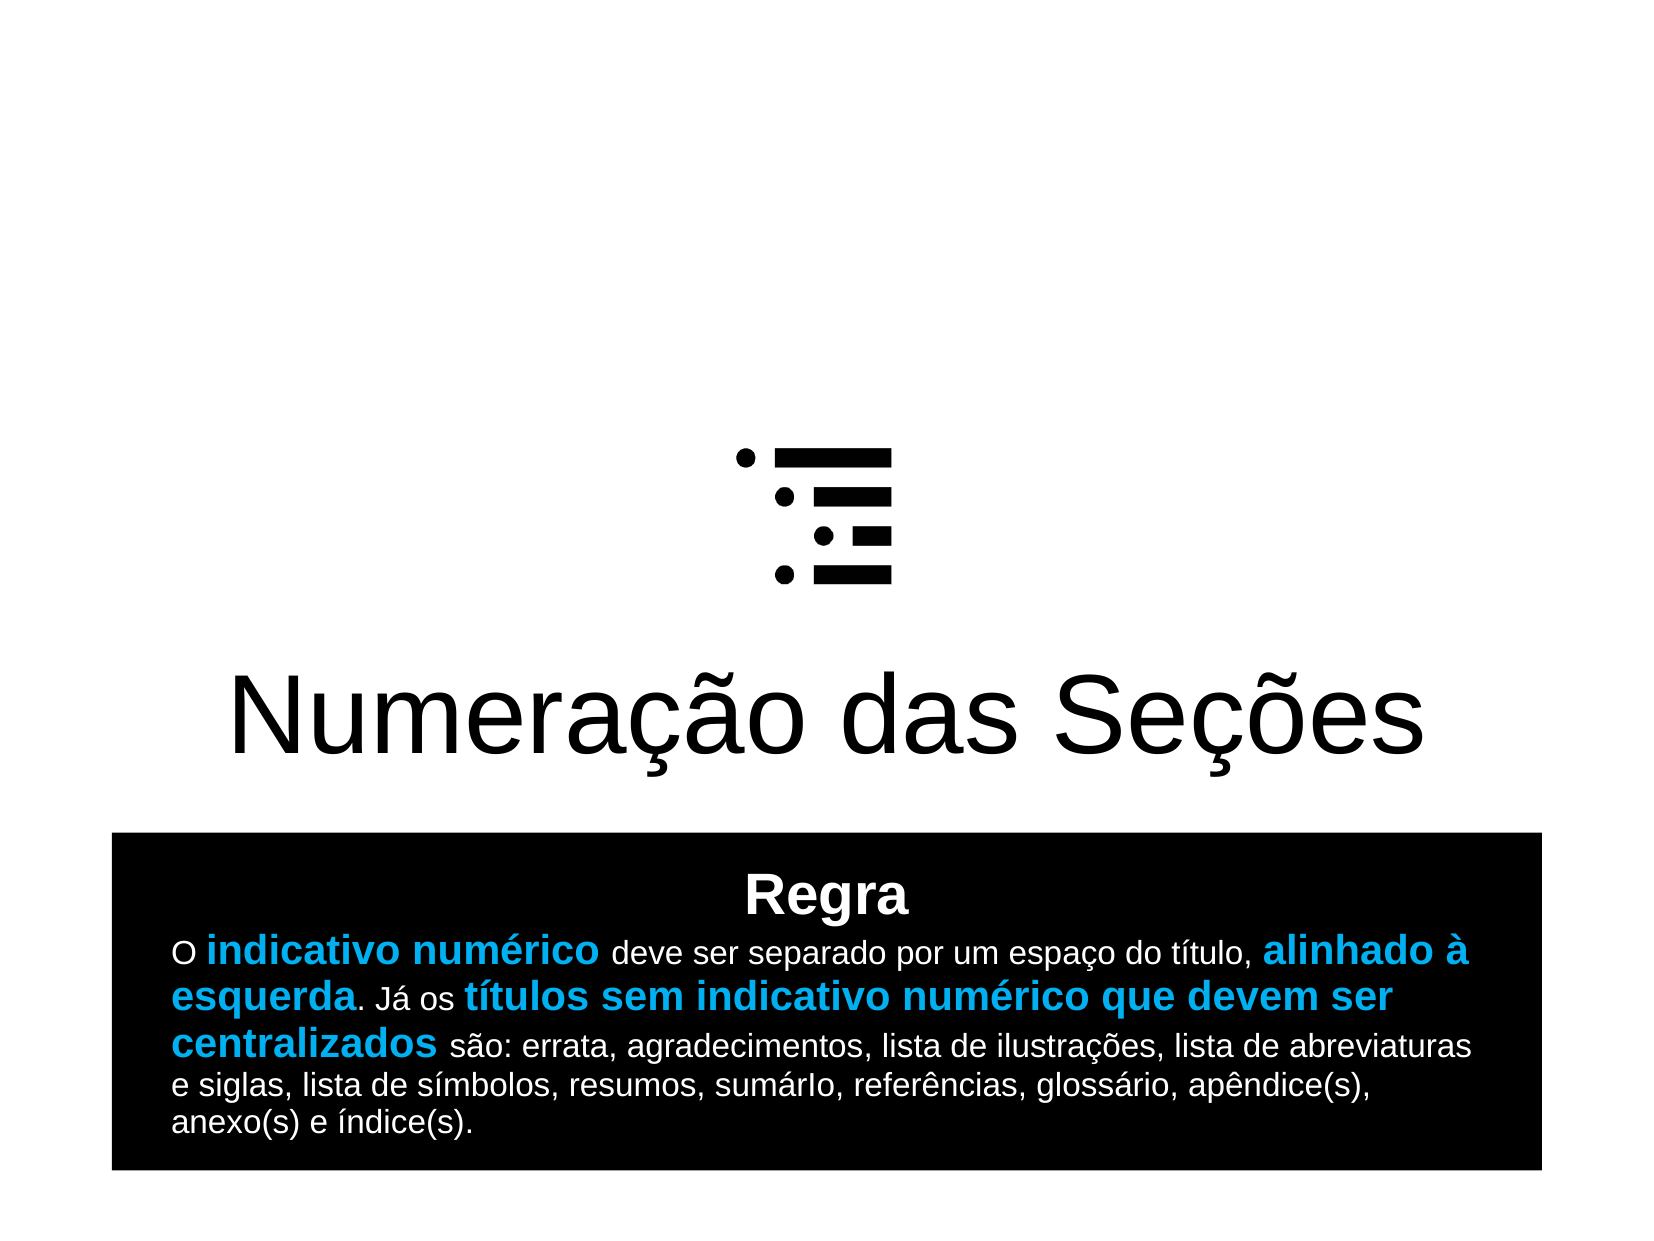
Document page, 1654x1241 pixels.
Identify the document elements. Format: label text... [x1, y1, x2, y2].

title Numeração das Seções [11, 608, 1642, 816]
text_box Regra O indicativo numérico deve ser separado por um espaço do título, alinhado à esquerda. Já os títulos sem indicativo numérico que devem ser centralizados são: errata, agradecimentos, lista de ilustrações, lista de abreviaturas e siglas, lista de símbolos, resumos, sumárIo, referências, glossário, apêndice(s), anexo(s) e índice(s). [111, 832, 1542, 1171]
picture [735, 447, 892, 585]
